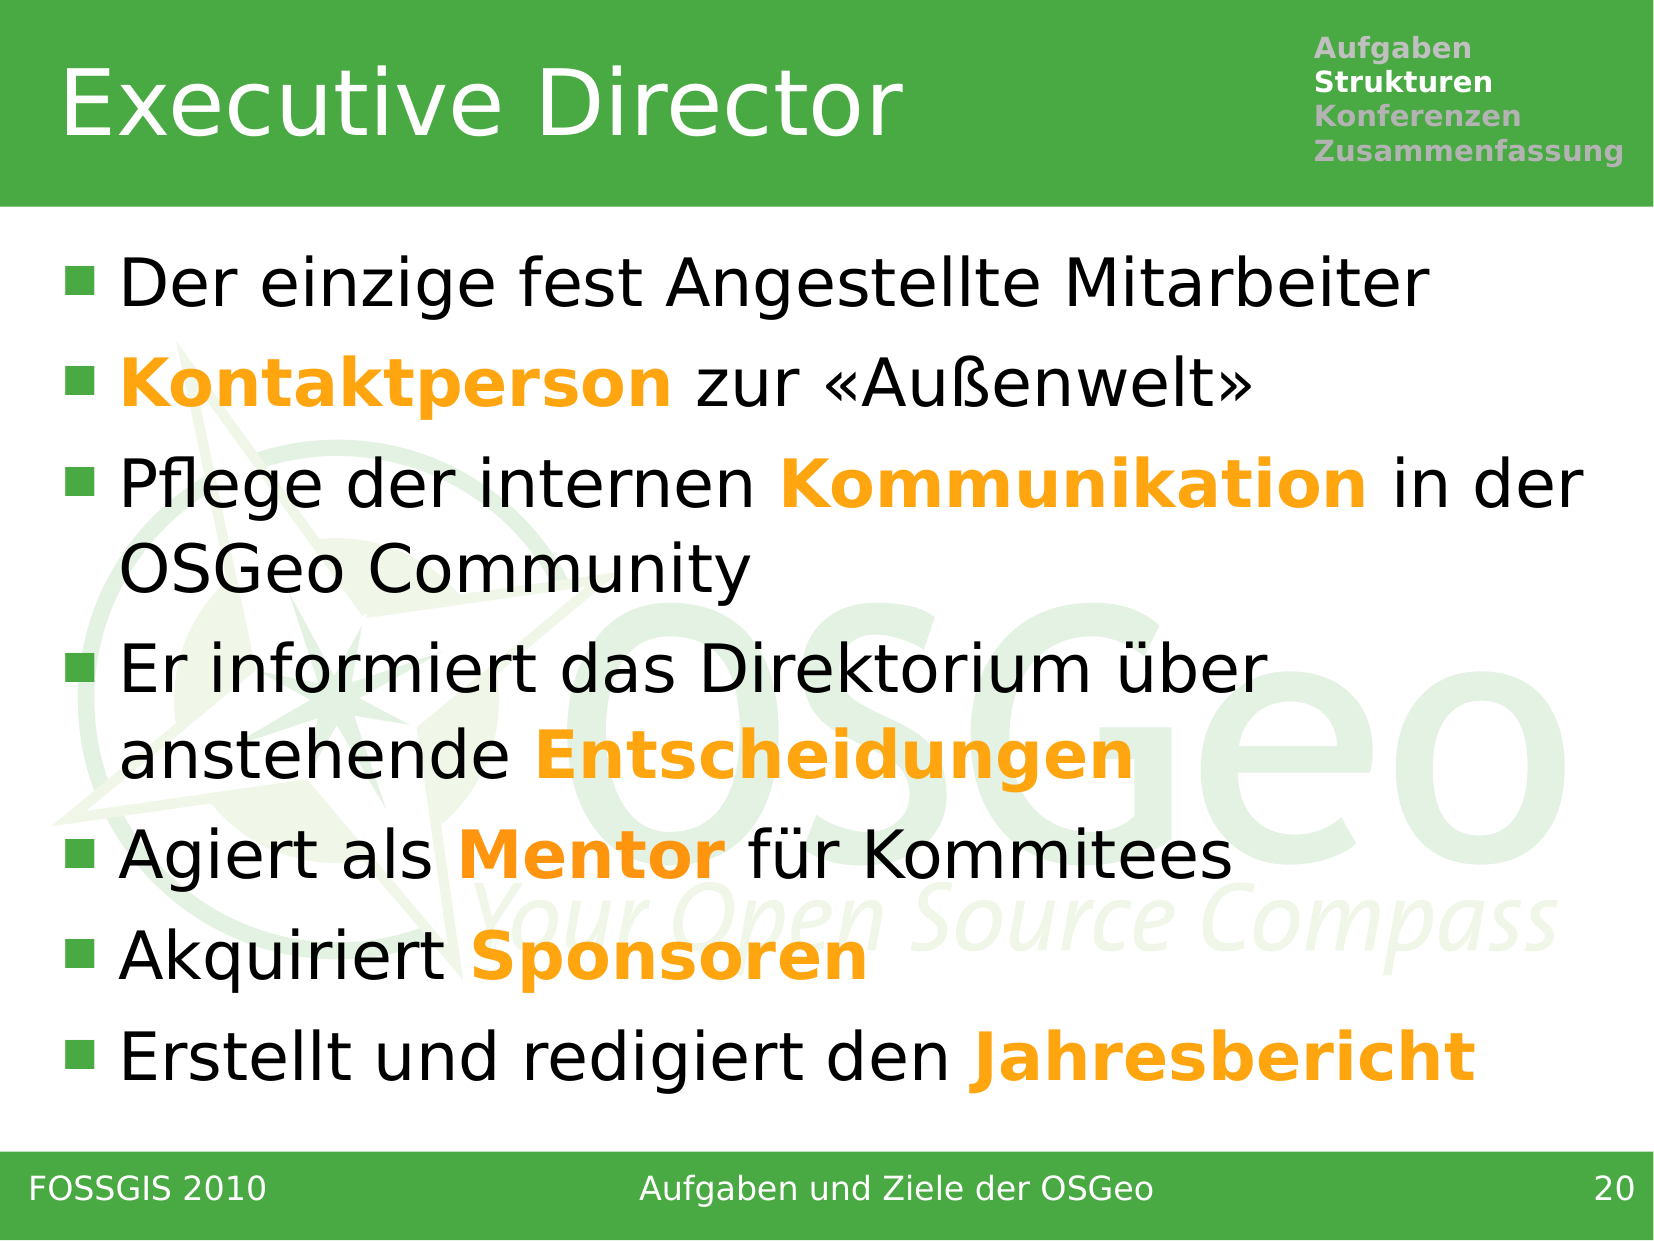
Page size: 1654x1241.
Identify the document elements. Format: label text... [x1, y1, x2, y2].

title Executive Director [59, 29, 1299, 178]
text_box Aufgaben Strukturen Konferenzen Zusammenfassung [1299, 23, 1654, 201]
list Der einzige fest Angestellte Mitarbeiter Kontaktperson zur «Außenwelt» Pflege der internen Kommunikation in der OSGeo Community Er informiert das Direktorium über anstehende Entscheidungen Agiert als Mentor für Kommitees Akquiriert Sponsoren Erstellt und redigiert den Jahresbericht [47, 236, 1595, 1108]
